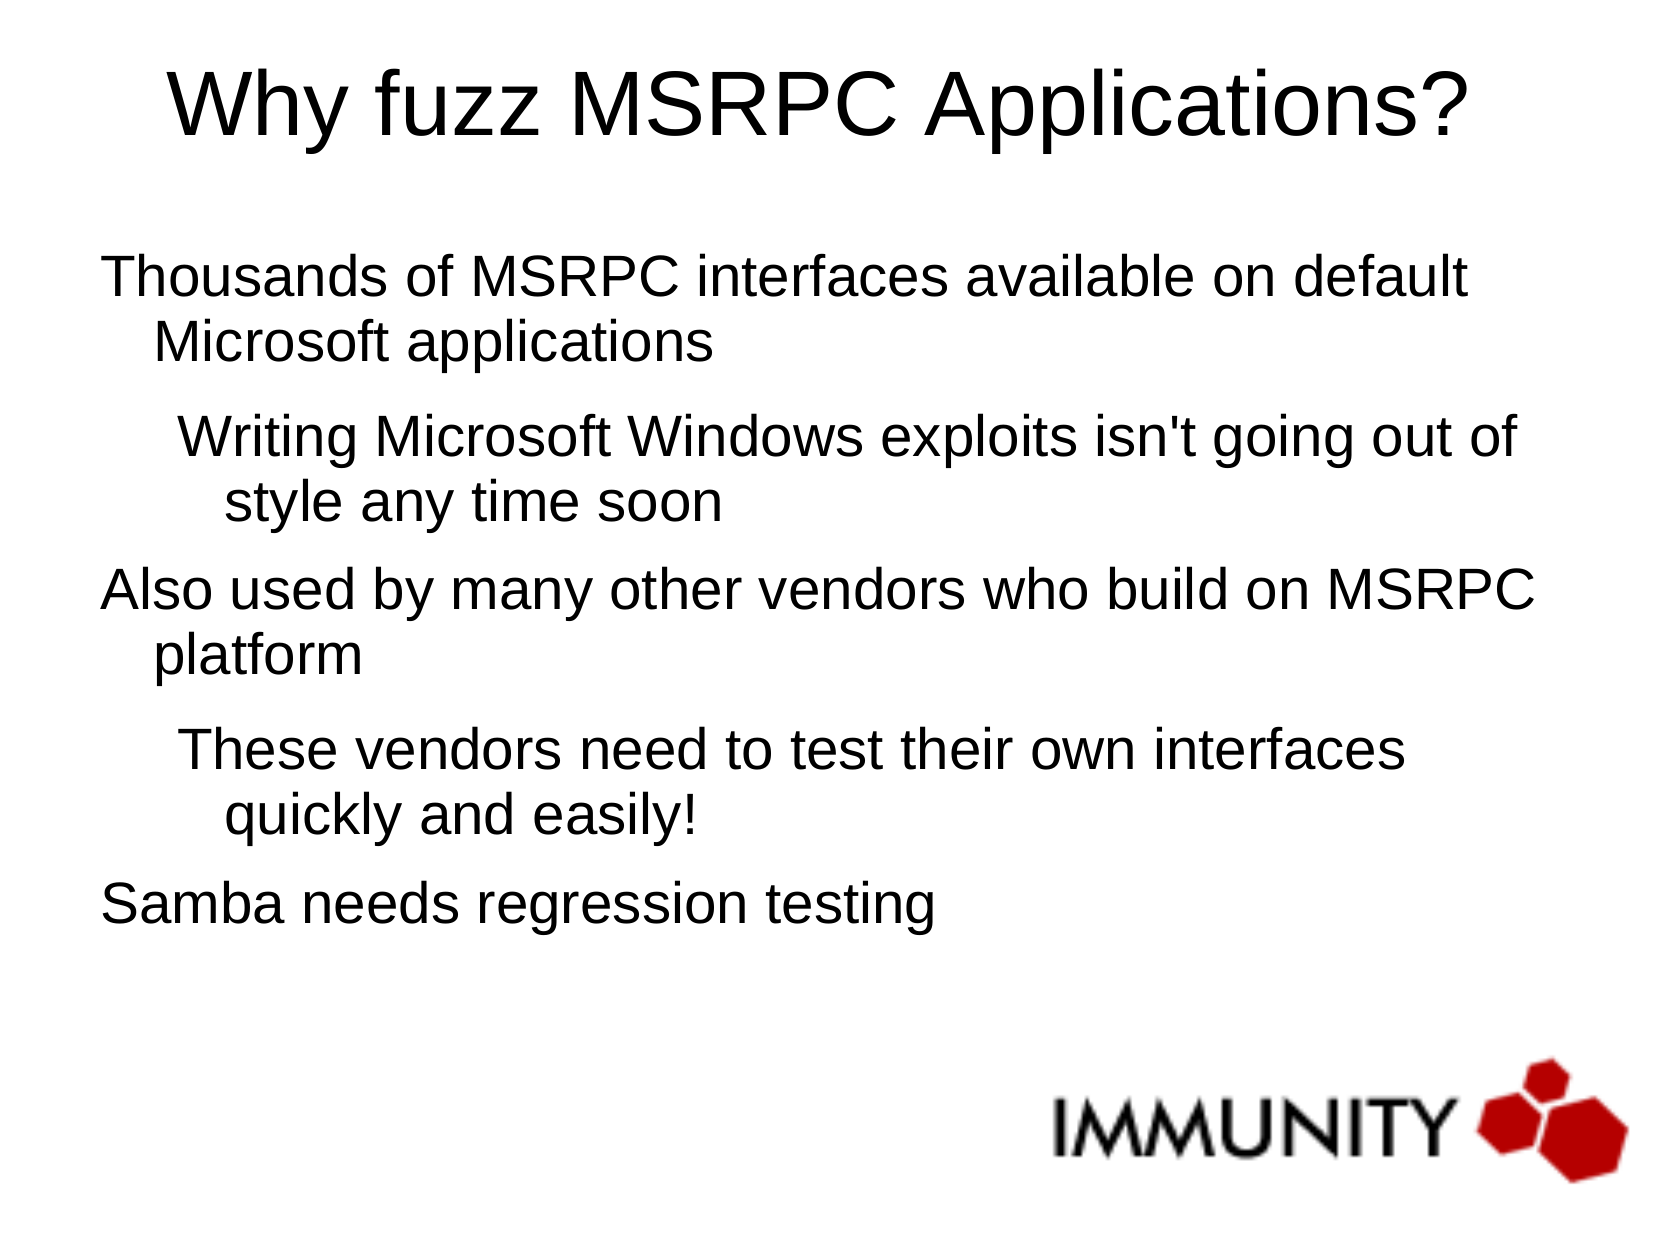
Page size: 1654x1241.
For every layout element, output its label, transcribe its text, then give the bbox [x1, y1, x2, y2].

title Why fuzz MSRPC Applications? [75, 0, 1564, 208]
picture [1006, 1017, 1654, 1241]
list Thousands of MSRPC interfaces available on default Microsoft applications Writing Microsoft Windows exploits isn't going out of style any time soon Also used by many other vendors who build on MSRPC platform These vendors need to test their own interfaces quickly and easily! Samba needs regression testing [82, 243, 1571, 1129]
